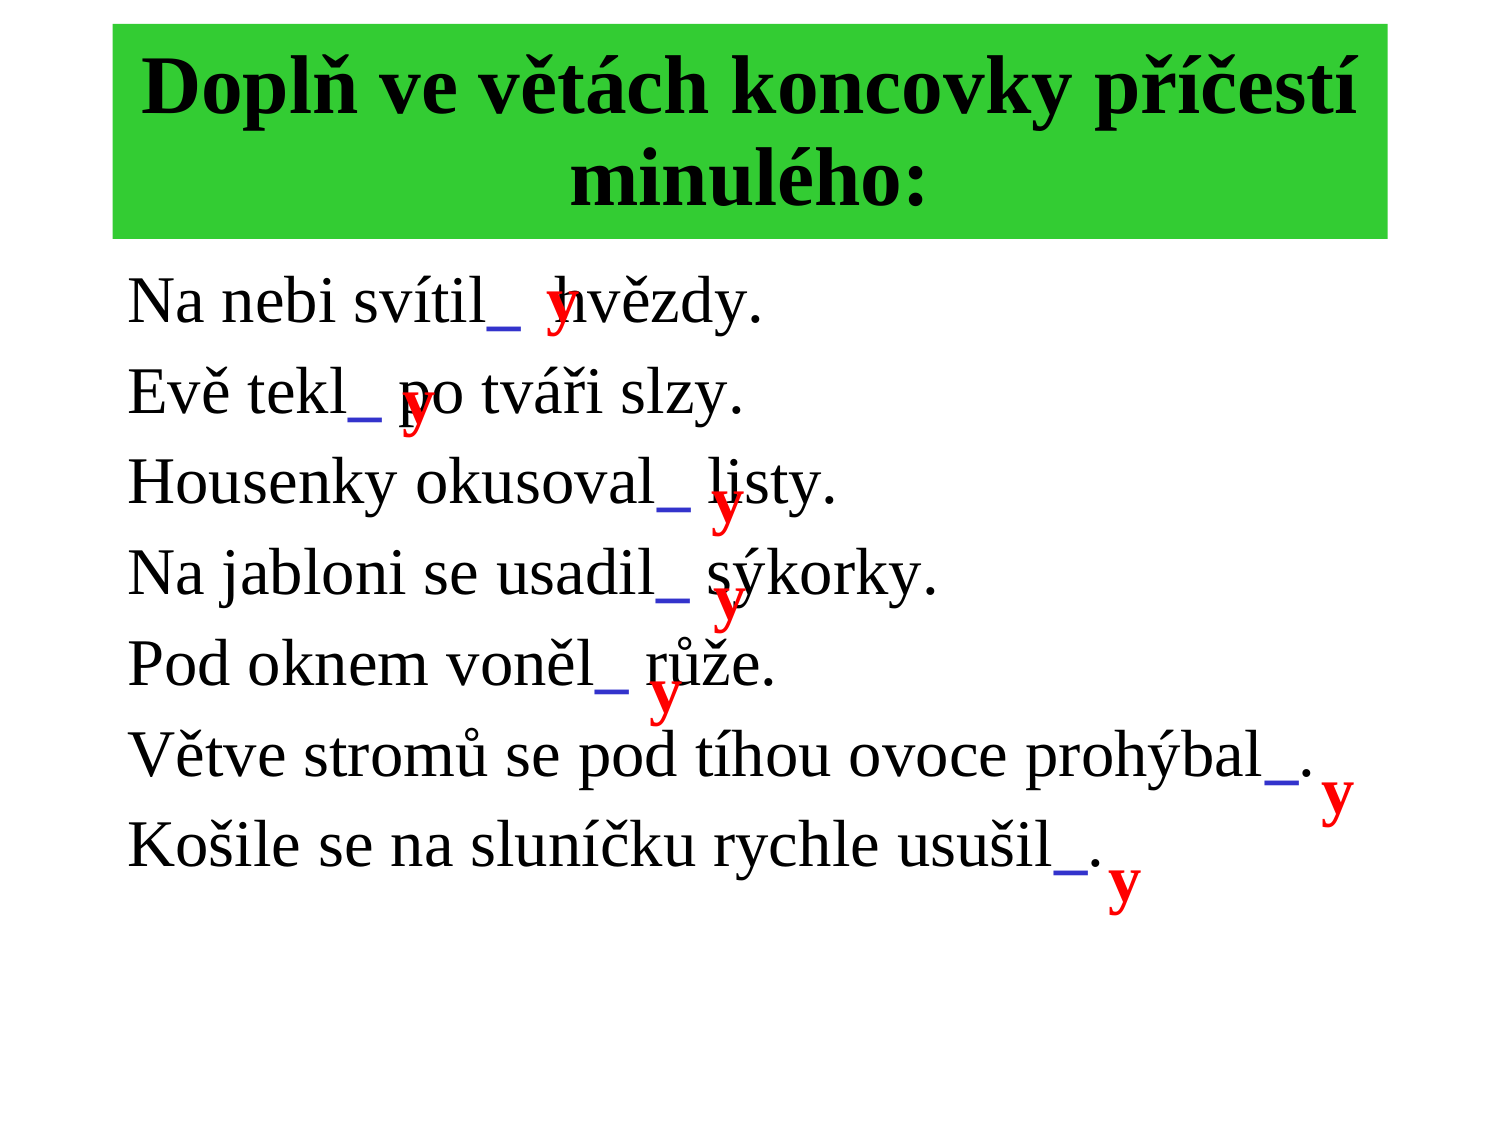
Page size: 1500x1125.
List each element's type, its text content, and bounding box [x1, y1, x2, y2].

text_box y [699, 552, 771, 643]
text_box y [531, 255, 603, 345]
text_box y [696, 455, 768, 546]
text_box y [1306, 746, 1378, 836]
text_box y [387, 356, 459, 447]
text_box y [634, 645, 706, 735]
list Na nebi svítil_ hvězdy. Evě tekl_ po tváři slzy. Housenky okusoval_ listy. Na jabloni se usadil_ sýkorky. Pod oknem voněl_ růže. Větve stromů se pod tíhou ovoce prohýbal_. Košile se na sluníčku rychle usušil_. [112, 255, 1471, 1000]
text_box y [1094, 834, 1166, 924]
title Doplň ve větách koncovky příčestí minulého: [112, 23, 1388, 239]
